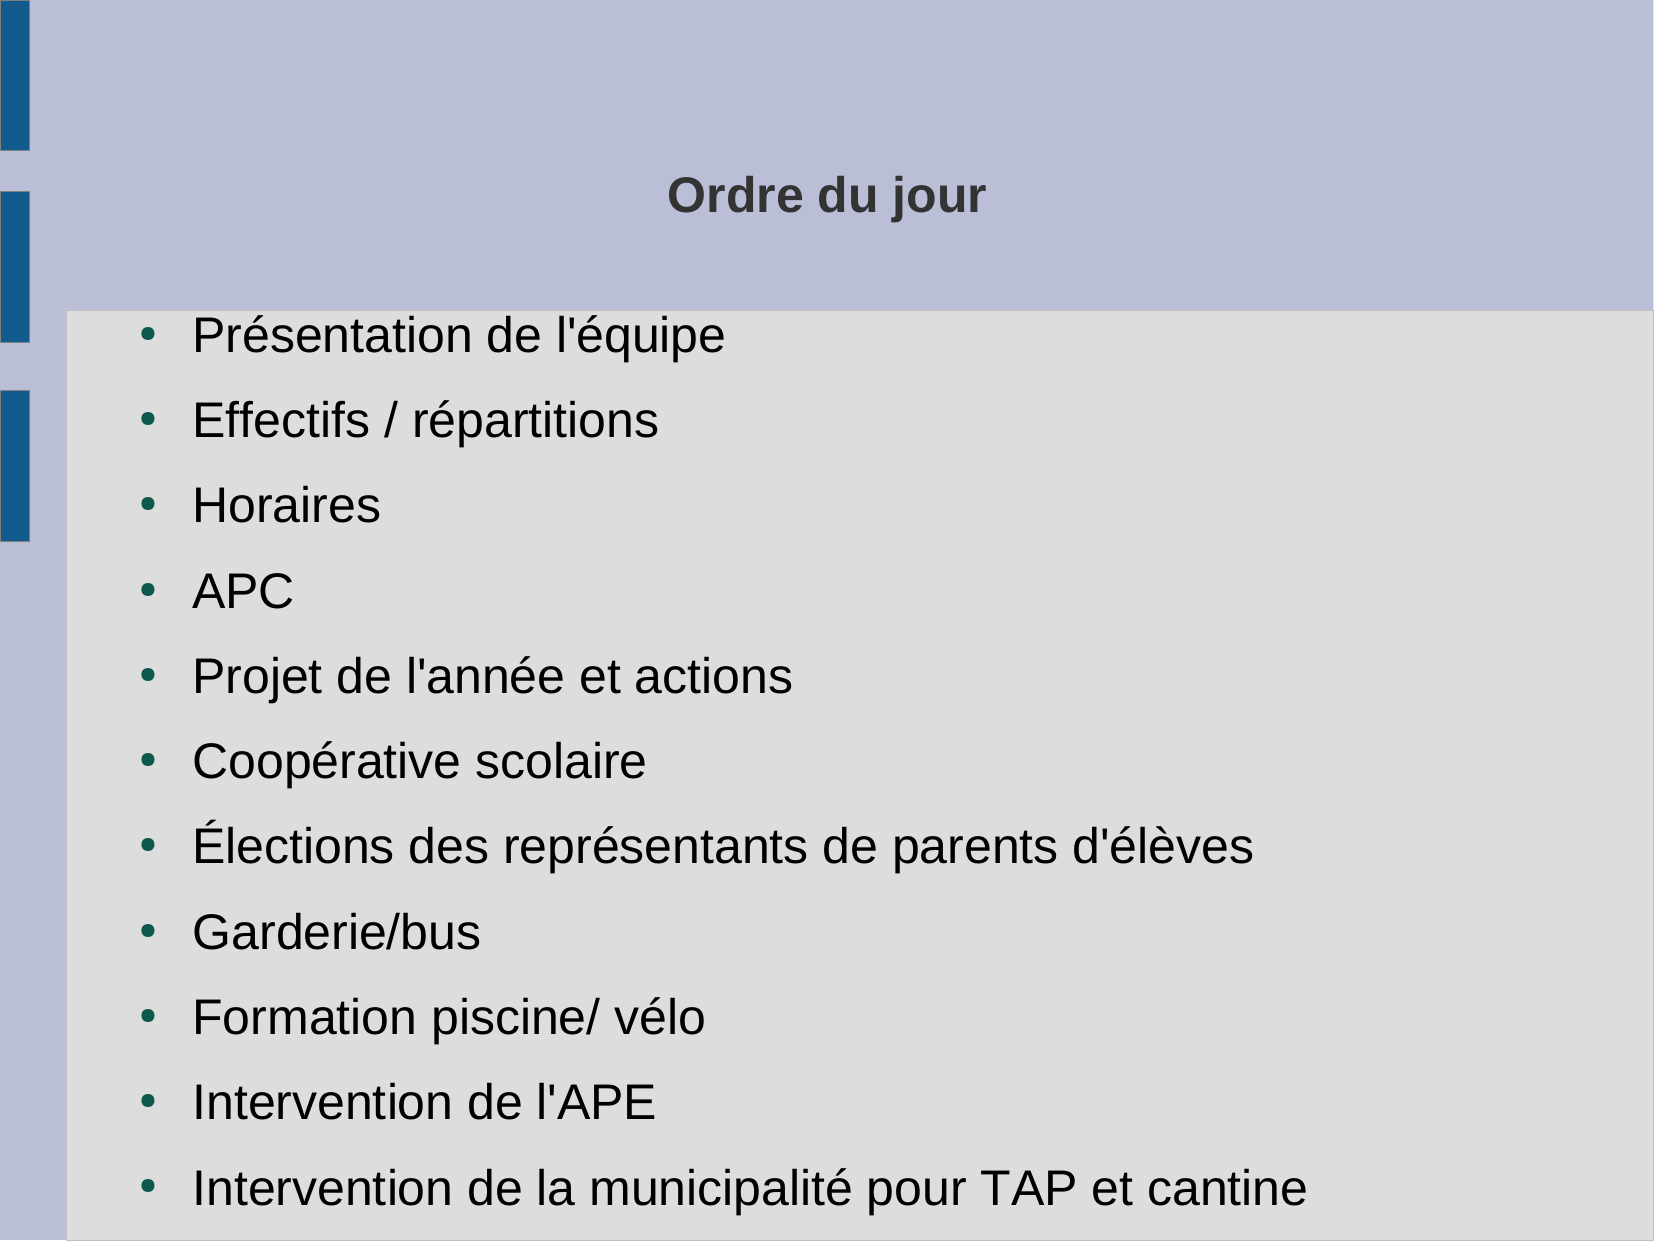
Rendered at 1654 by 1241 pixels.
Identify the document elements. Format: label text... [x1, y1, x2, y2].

list Présentation de l'équipe Effectifs / répartitions Horaires APC Projet de l'année et actions Coopérative scolaire Élections des représentants de parents d'élèves Garderie/bus Formation piscine/ vélo Intervention de l'APE Intervention de la municipalité pour TAP et cantine [121, 307, 1534, 1241]
title Ordre du jour [121, 91, 1534, 299]
